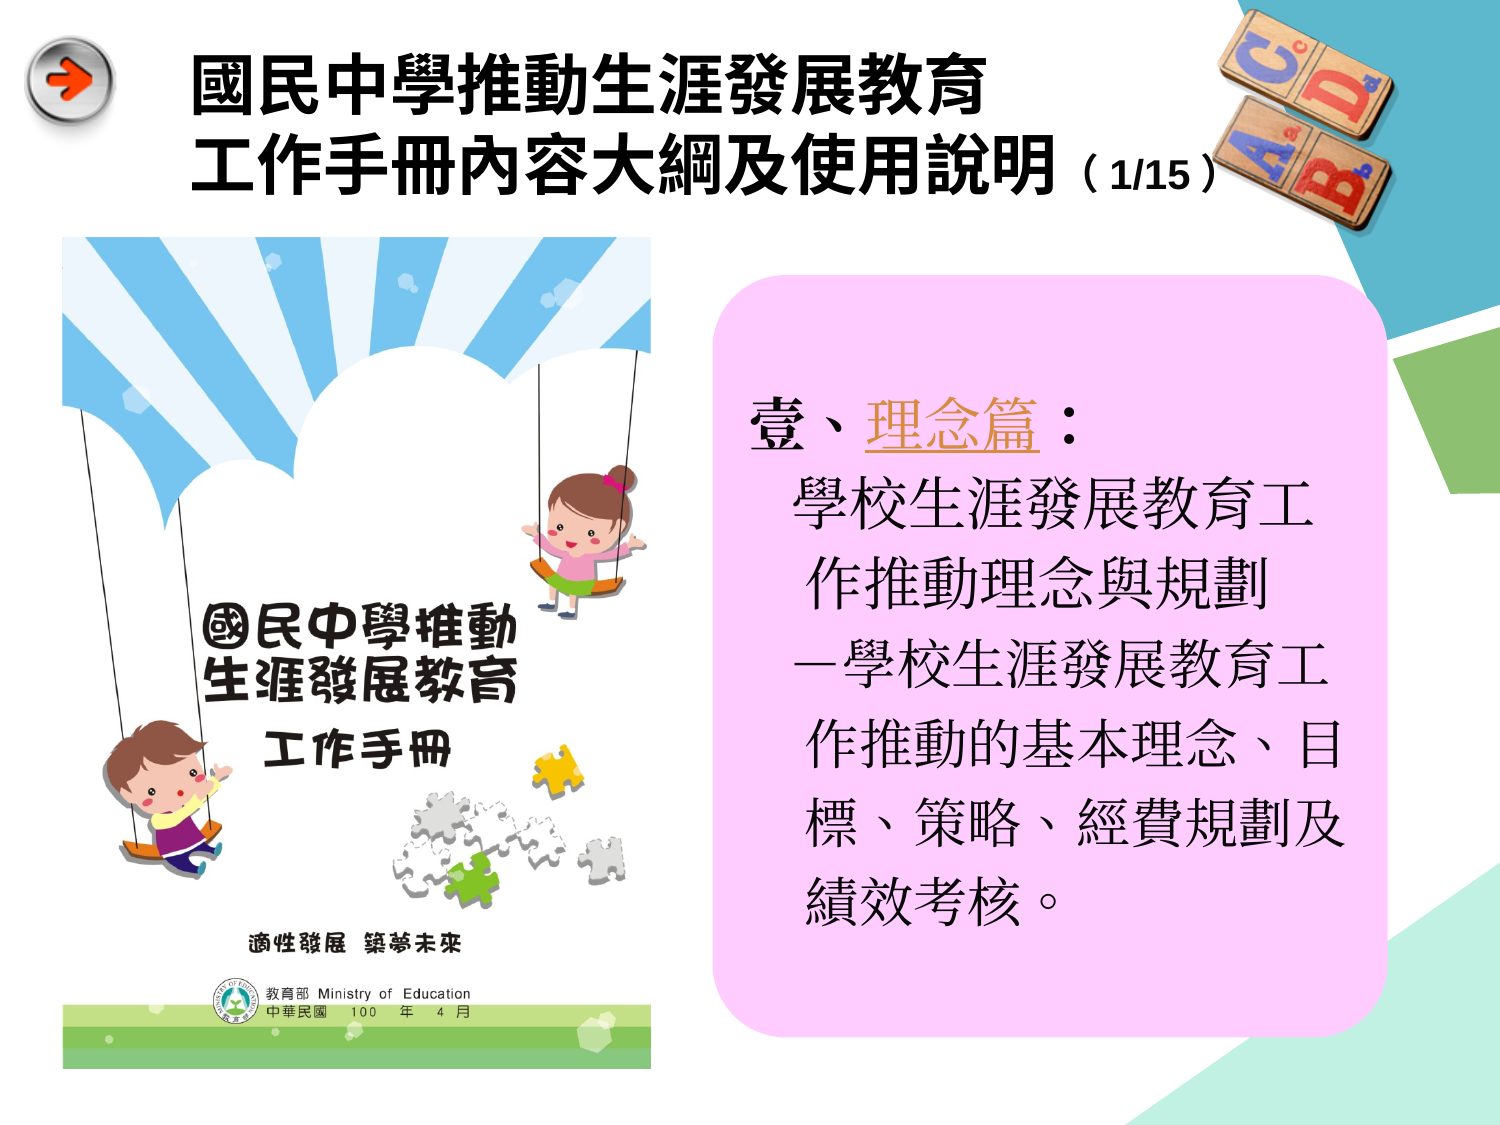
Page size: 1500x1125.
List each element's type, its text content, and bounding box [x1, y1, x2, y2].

text_box 壹、理念篇： 學校生涯發展教育工作推動理念與規劃 －學校生涯發展教育工作推動的基本理念、目標、策略、經費規劃及績效考核。 [712, 274, 1388, 1038]
picture [1212, 8, 1399, 238]
title 國民中學推動生涯發展教育 工作手冊內容大綱及使用說明（1/15） [174, 32, 1288, 213]
picture [62, 237, 651, 1069]
picture [24, 35, 118, 150]
